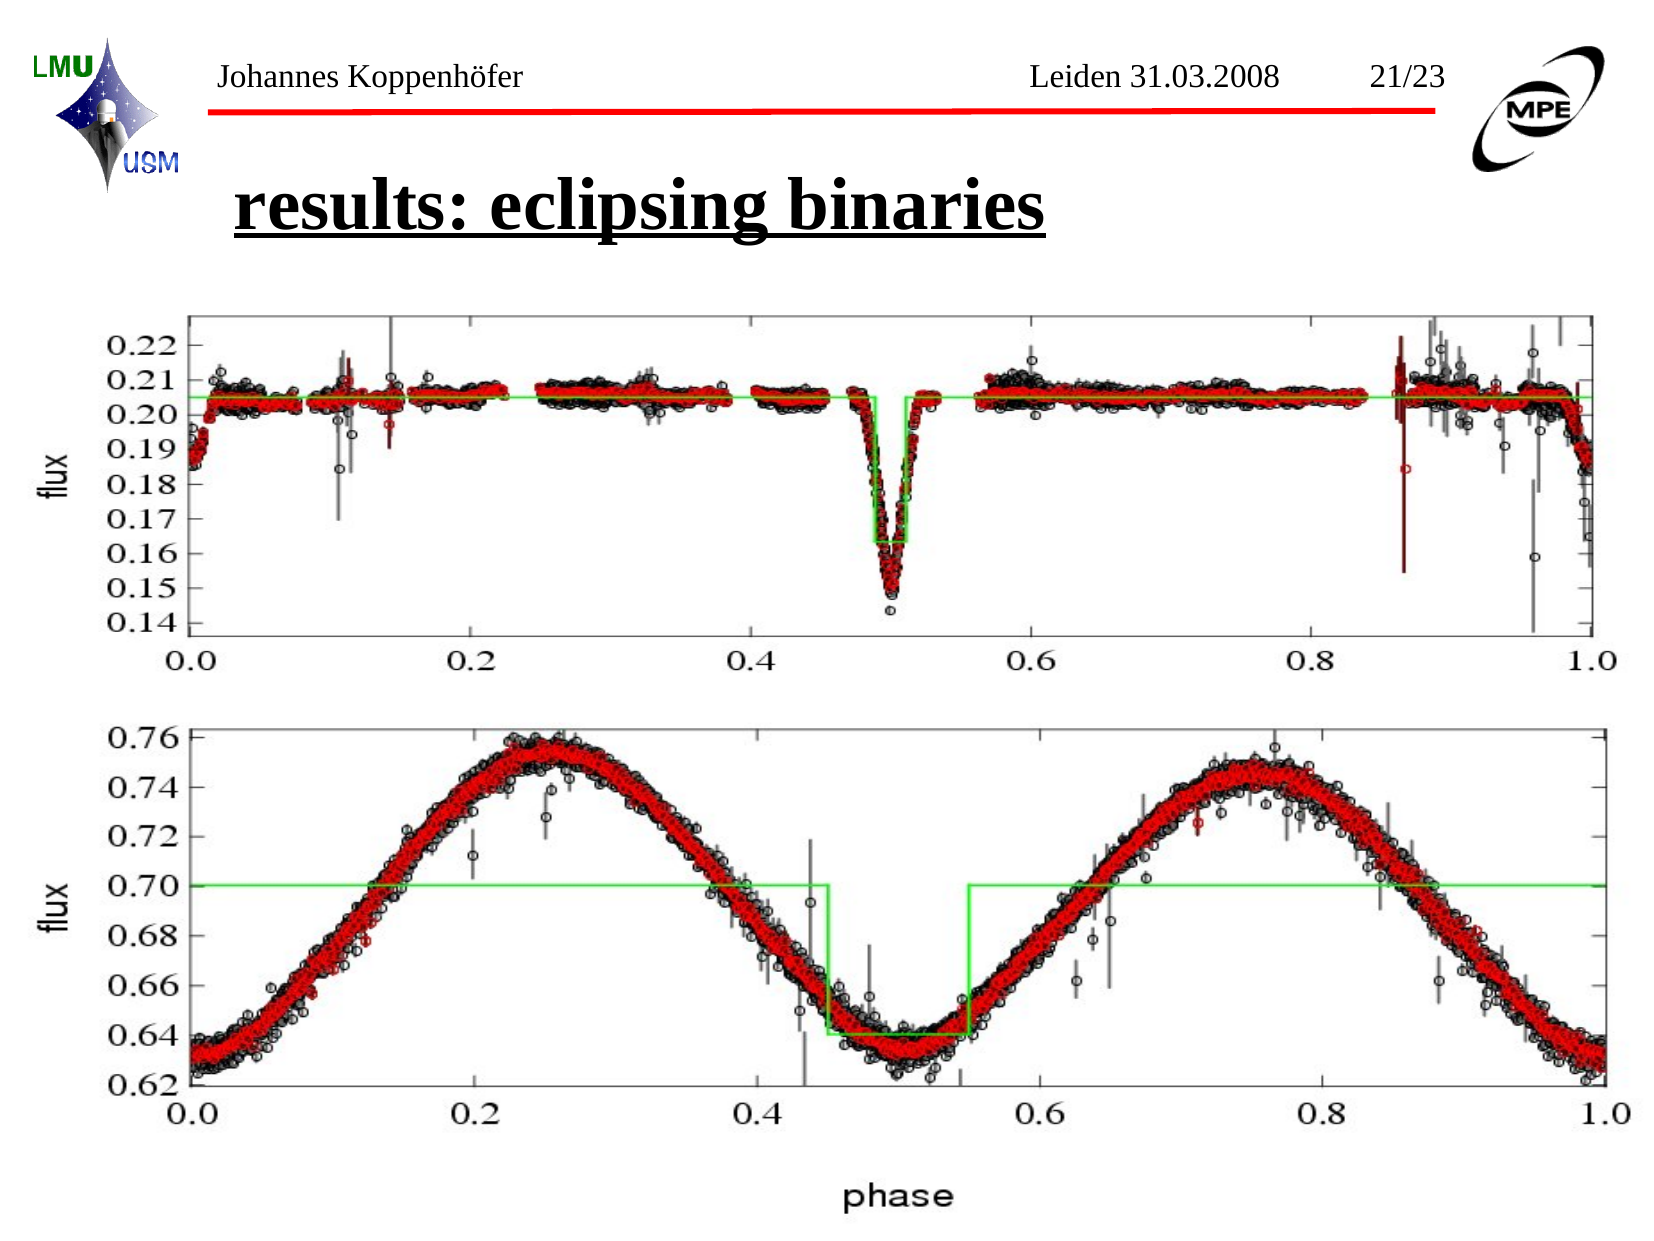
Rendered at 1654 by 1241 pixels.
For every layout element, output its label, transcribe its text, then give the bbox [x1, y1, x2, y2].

picture [0, 295, 1654, 1241]
text_box Johannes Koppenhöfer [217, 57, 525, 95]
text_box 21/23 [1369, 57, 1455, 95]
picture [32, 35, 182, 194]
text_box results: eclipsing binaries [233, 162, 1047, 246]
picture [1472, 46, 1605, 172]
text_box Leiden 31.03.2008 [1029, 57, 1342, 95]
